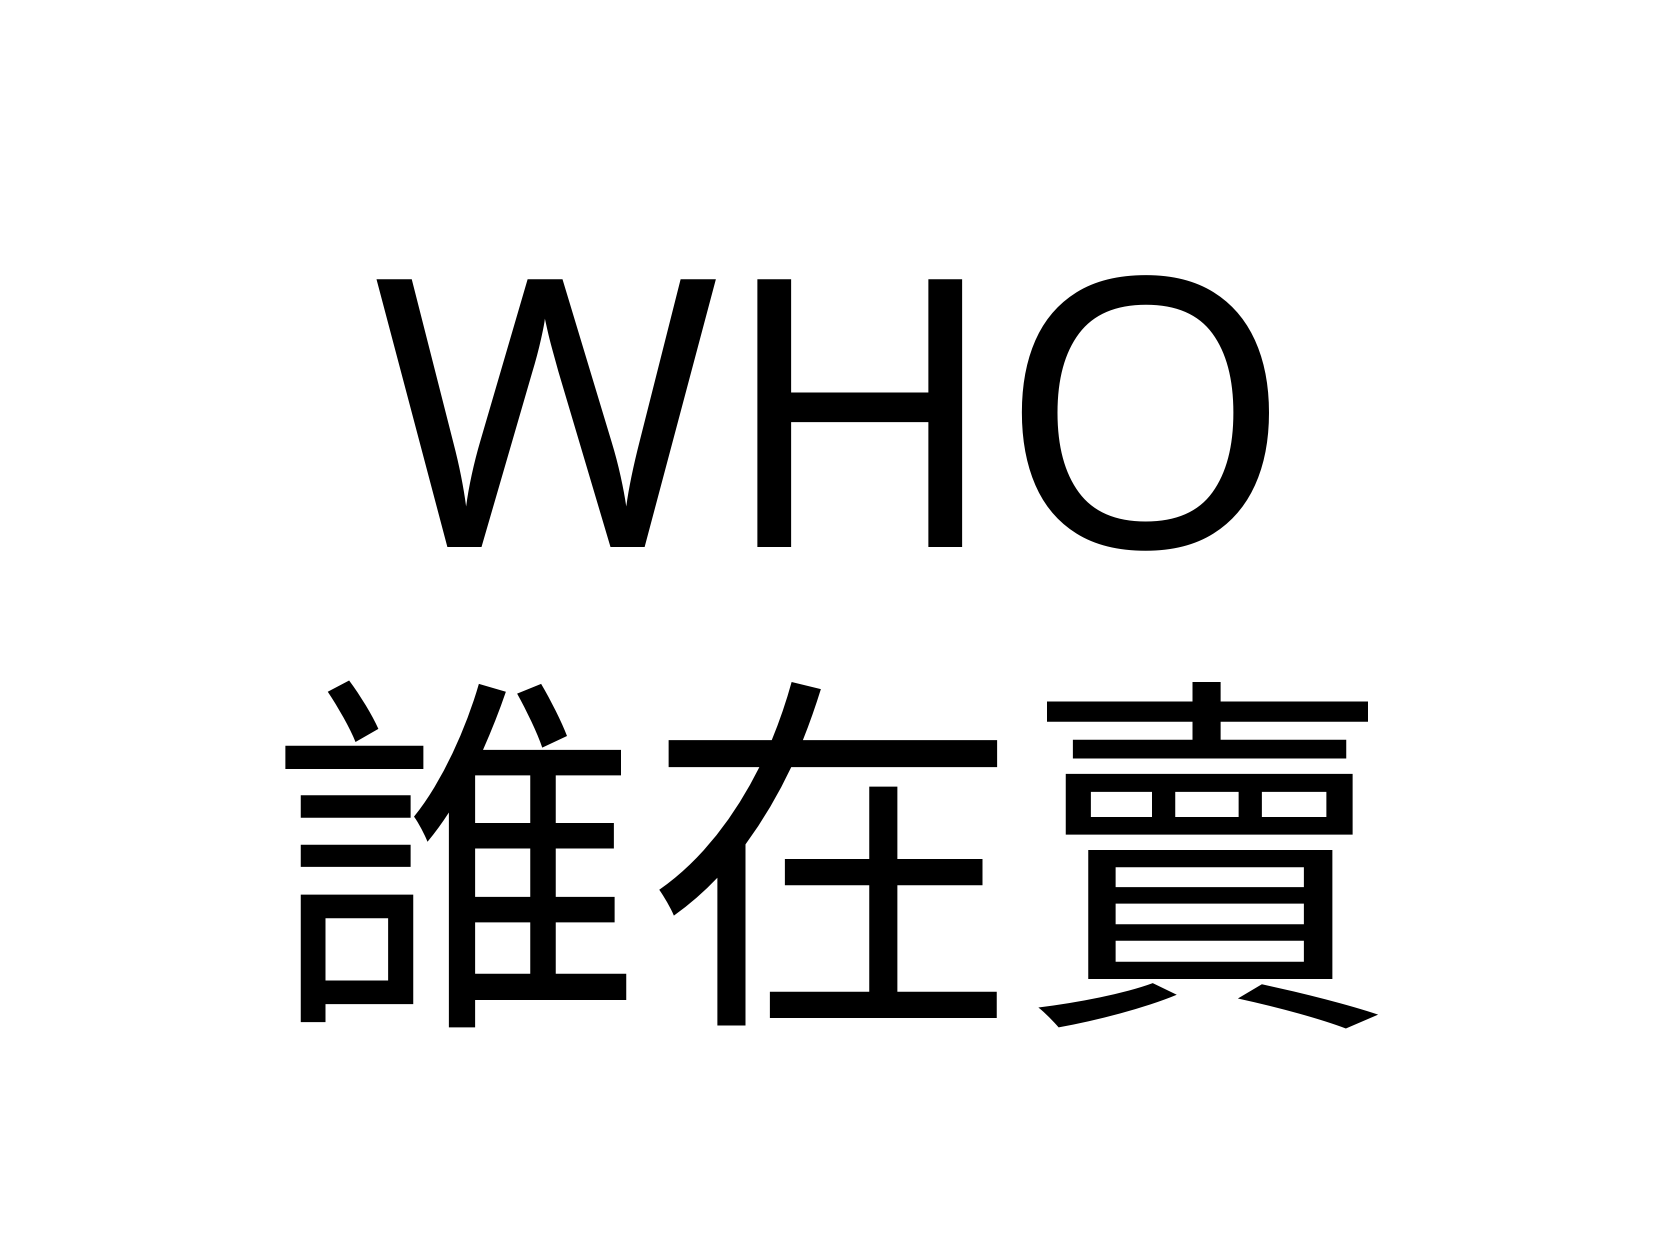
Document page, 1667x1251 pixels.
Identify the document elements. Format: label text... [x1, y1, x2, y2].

text_box WHO 誰在賣 [124, 165, 1542, 1081]
